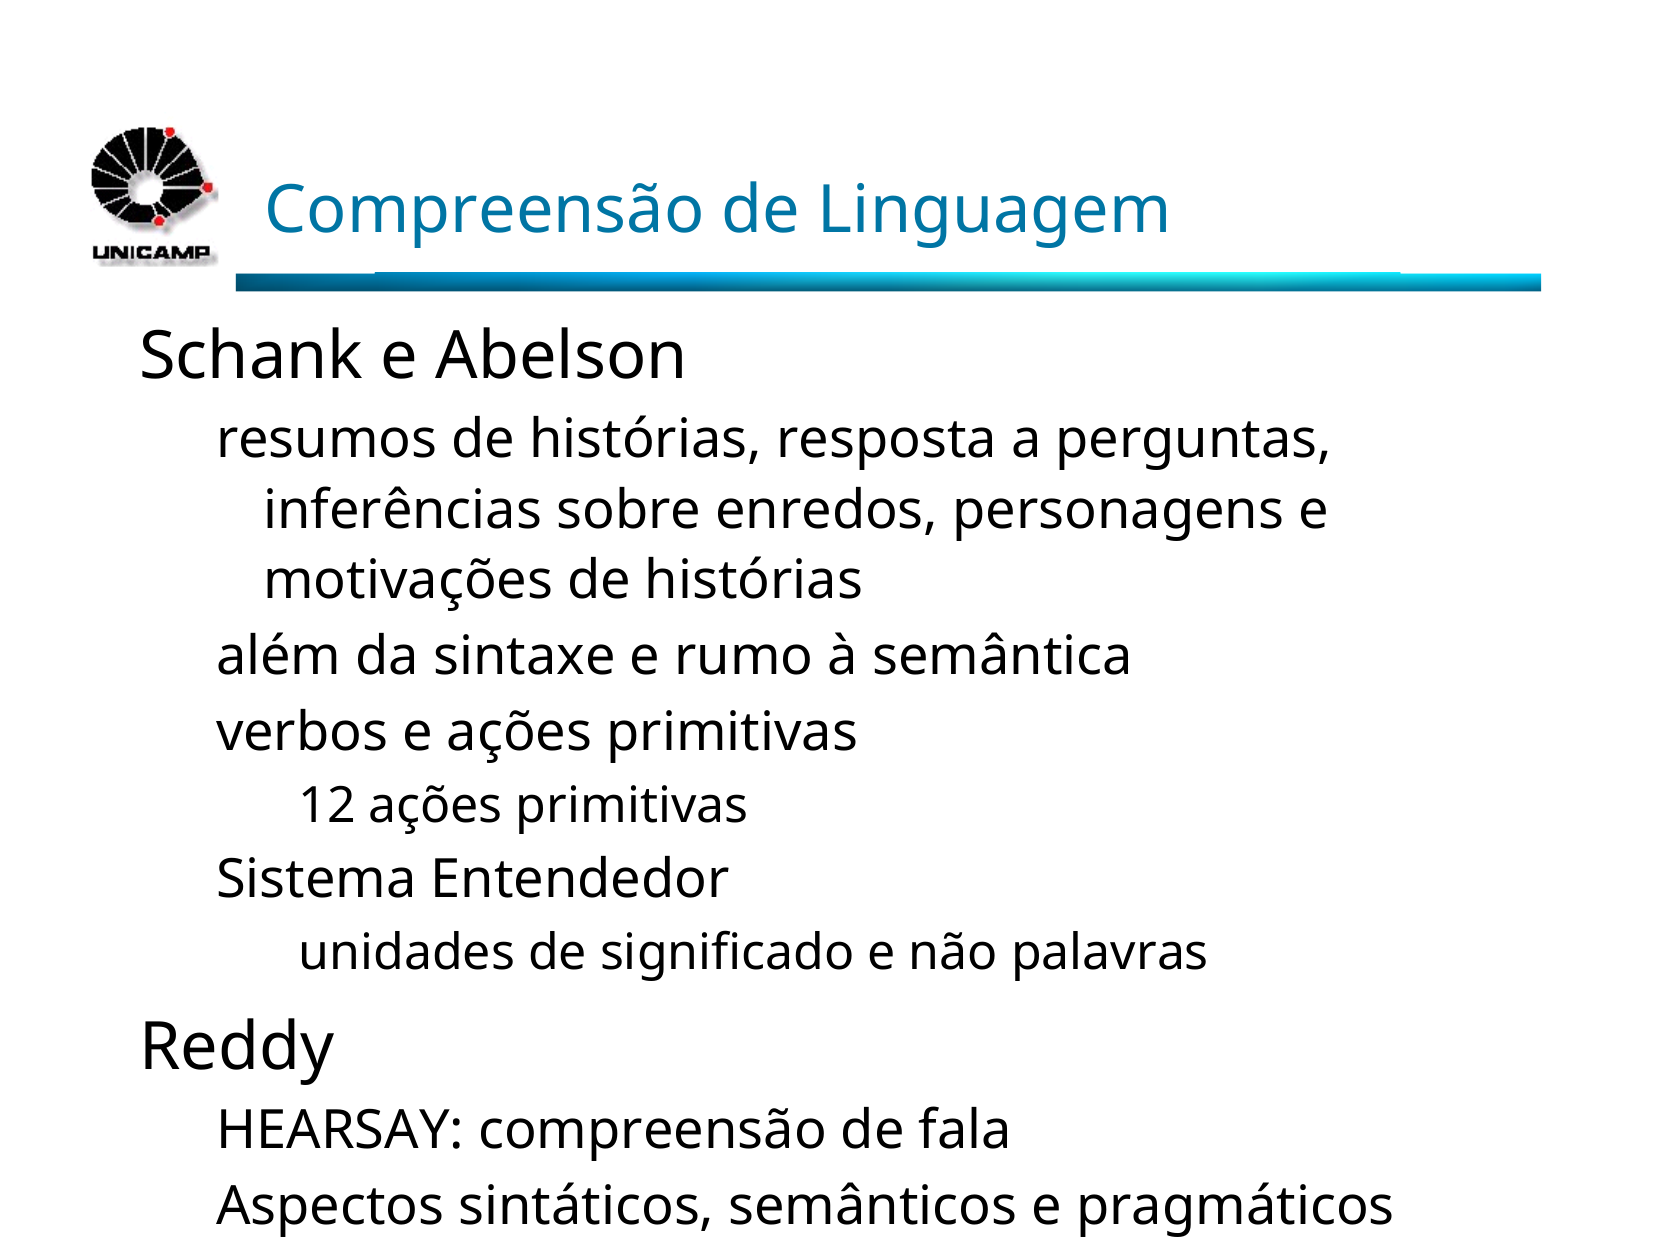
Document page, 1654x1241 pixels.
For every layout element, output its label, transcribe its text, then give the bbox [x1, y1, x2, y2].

list Schank e Abelson resumos de histórias, resposta a perguntas, inferências sobre enredos, personagens e motivações de histórias além da sintaxe e rumo à semântica verbos e ações primitivas 12 ações primitivas Sistema Entendedor unidades de significado e não palavras Reddy HEARSAY: compreensão de fala Aspectos sintáticos, semânticos e pragmáticos [121, 309, 1534, 1182]
picture [125, 272, 1654, 295]
title Compreensão de Linguagem [264, 42, 1534, 250]
